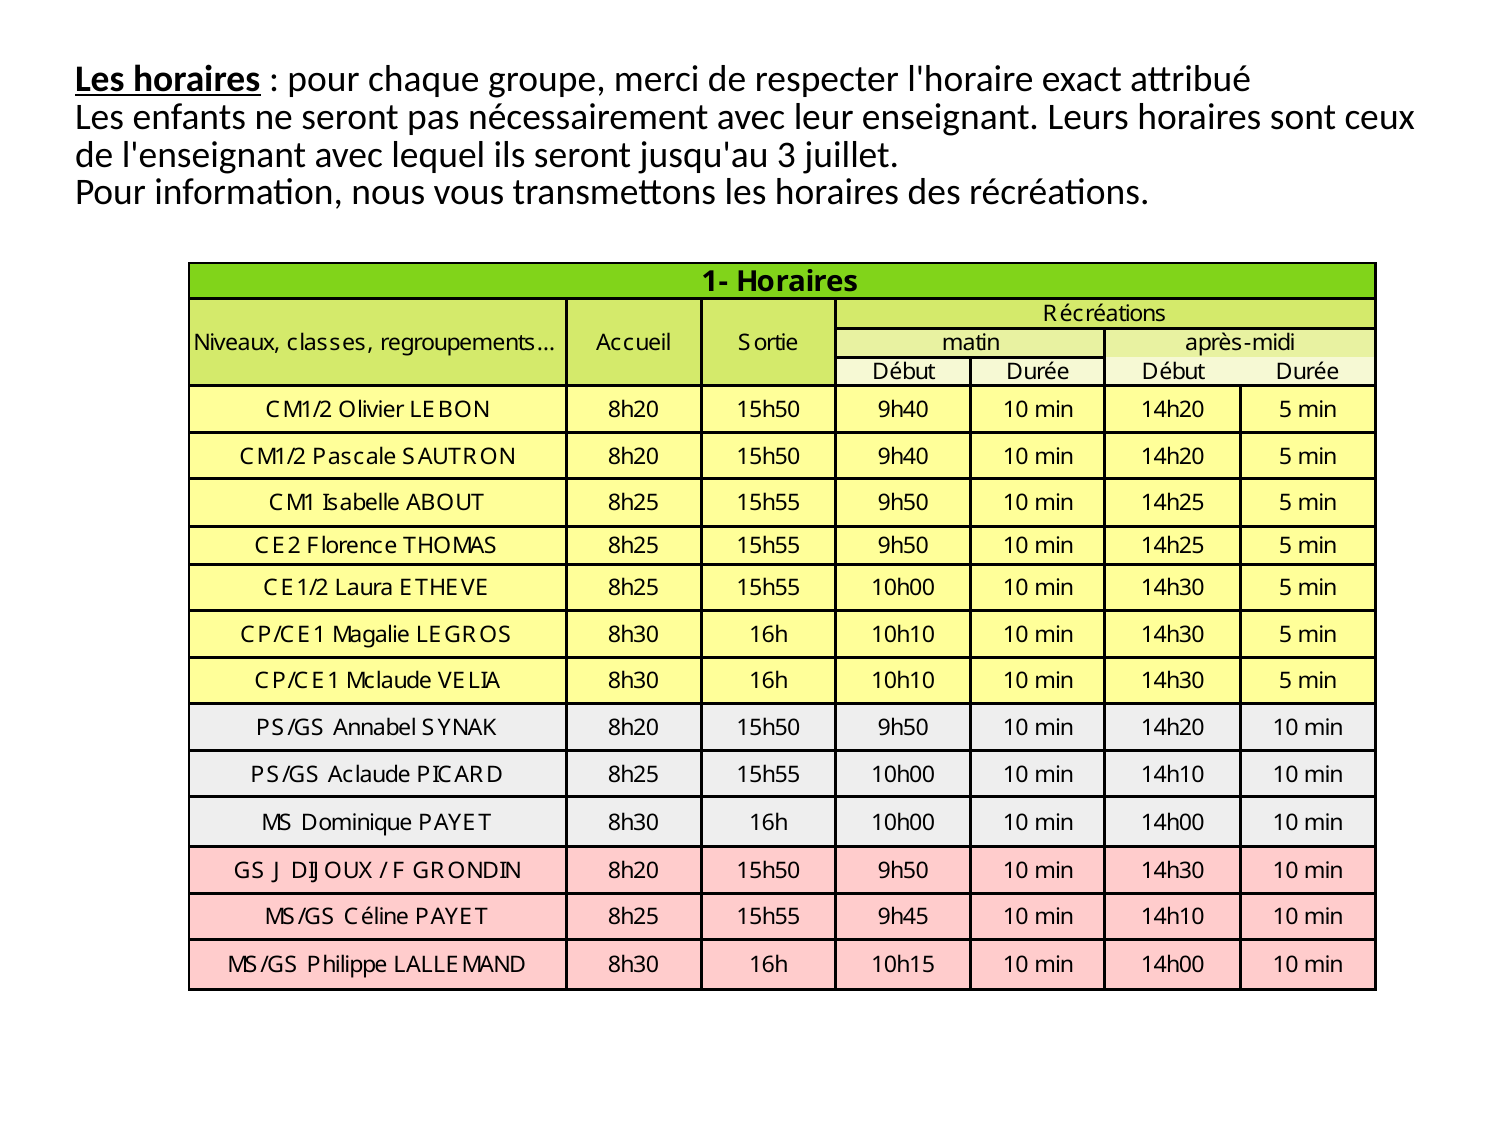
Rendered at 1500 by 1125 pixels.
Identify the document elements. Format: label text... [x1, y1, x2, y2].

title Les horaires : pour chaque groupe, merci de respecter l'horaire exact attribué Les enfants ne seront pas nécessairement avec leur enseignant. Leurs horaires sont ceux de l'enseignant avec lequel ils seront jusqu'au 3 juillet. Pour information, nous vous transmettons les horaires des récréations. [75, 45, 1425, 233]
chart [188, 262, 1500, 1018]
